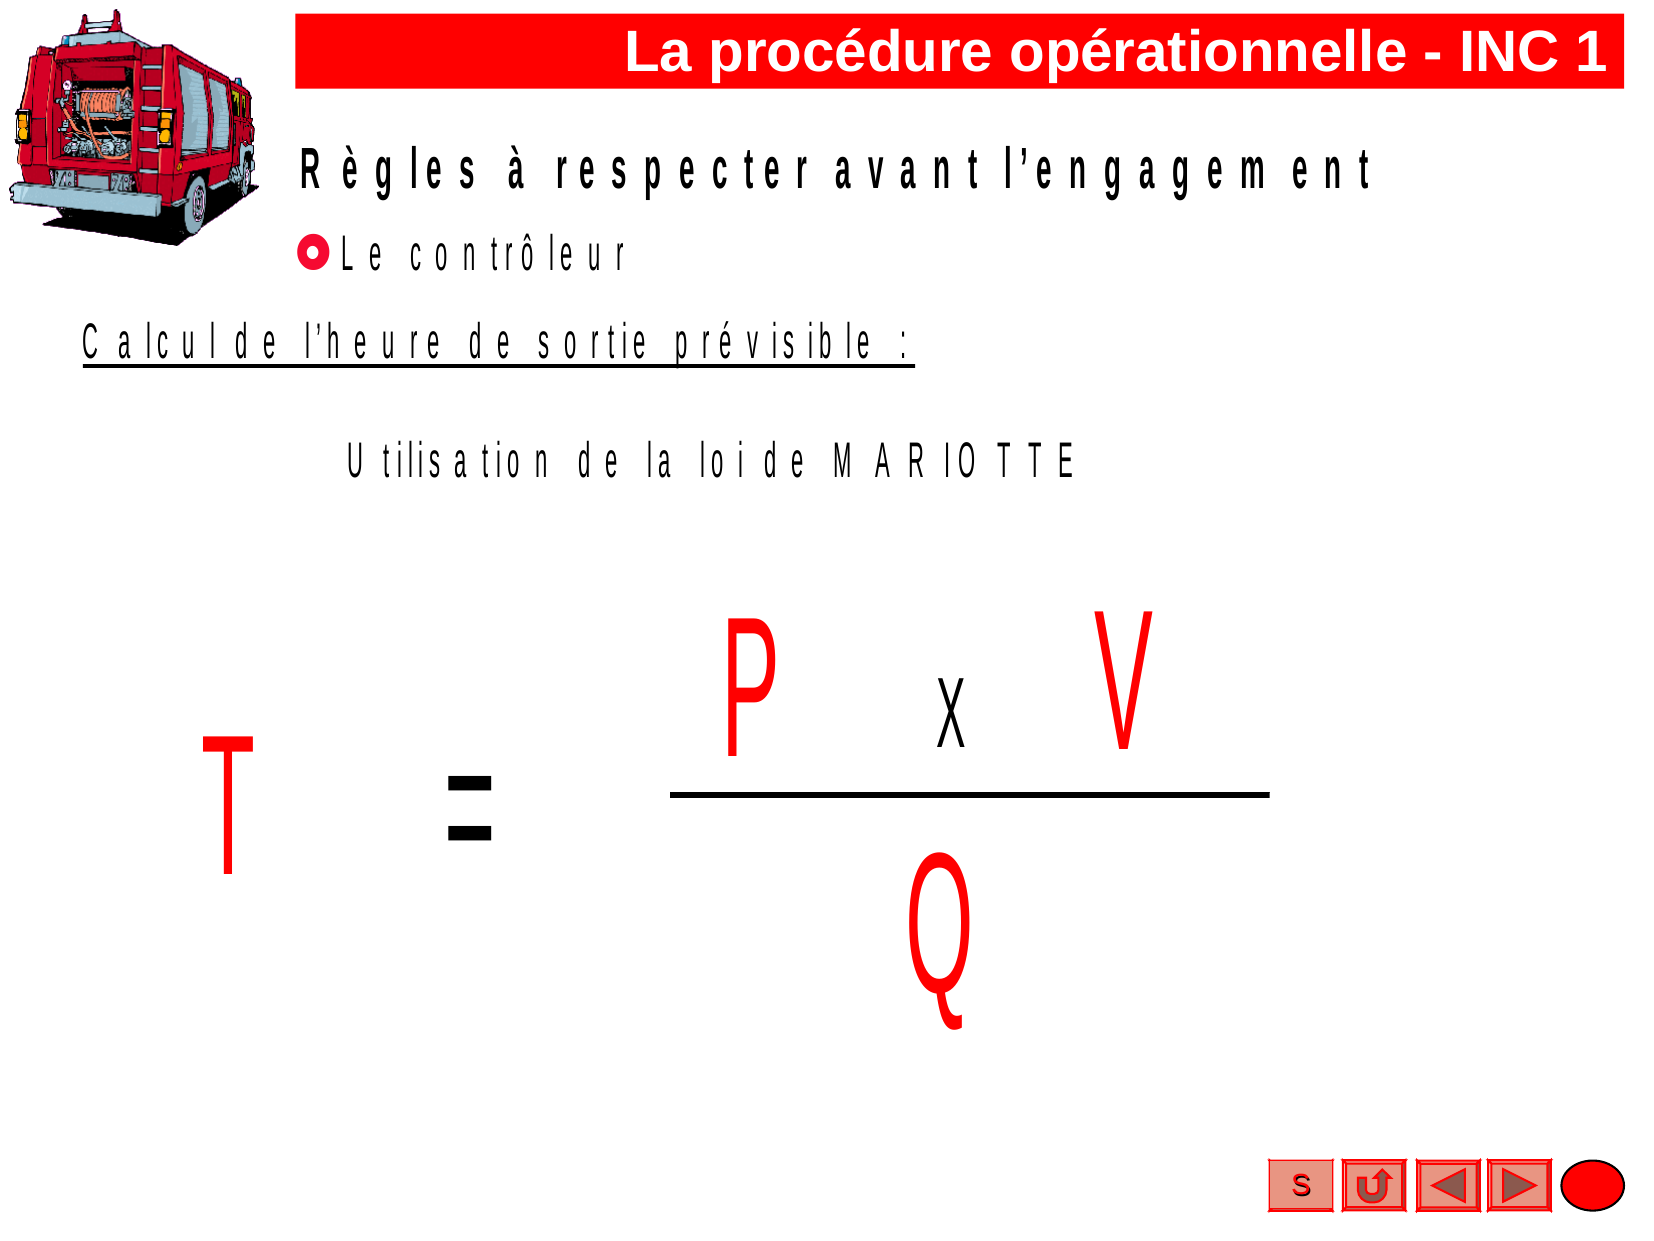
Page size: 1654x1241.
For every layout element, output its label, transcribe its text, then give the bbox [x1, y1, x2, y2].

picture [8, 8, 260, 246]
text_box [1561, 1160, 1625, 1211]
picture [80, 413, 1348, 1158]
picture [52, 113, 1417, 401]
text_box La procédure opérationnelle - INC 1 [295, 13, 1625, 89]
